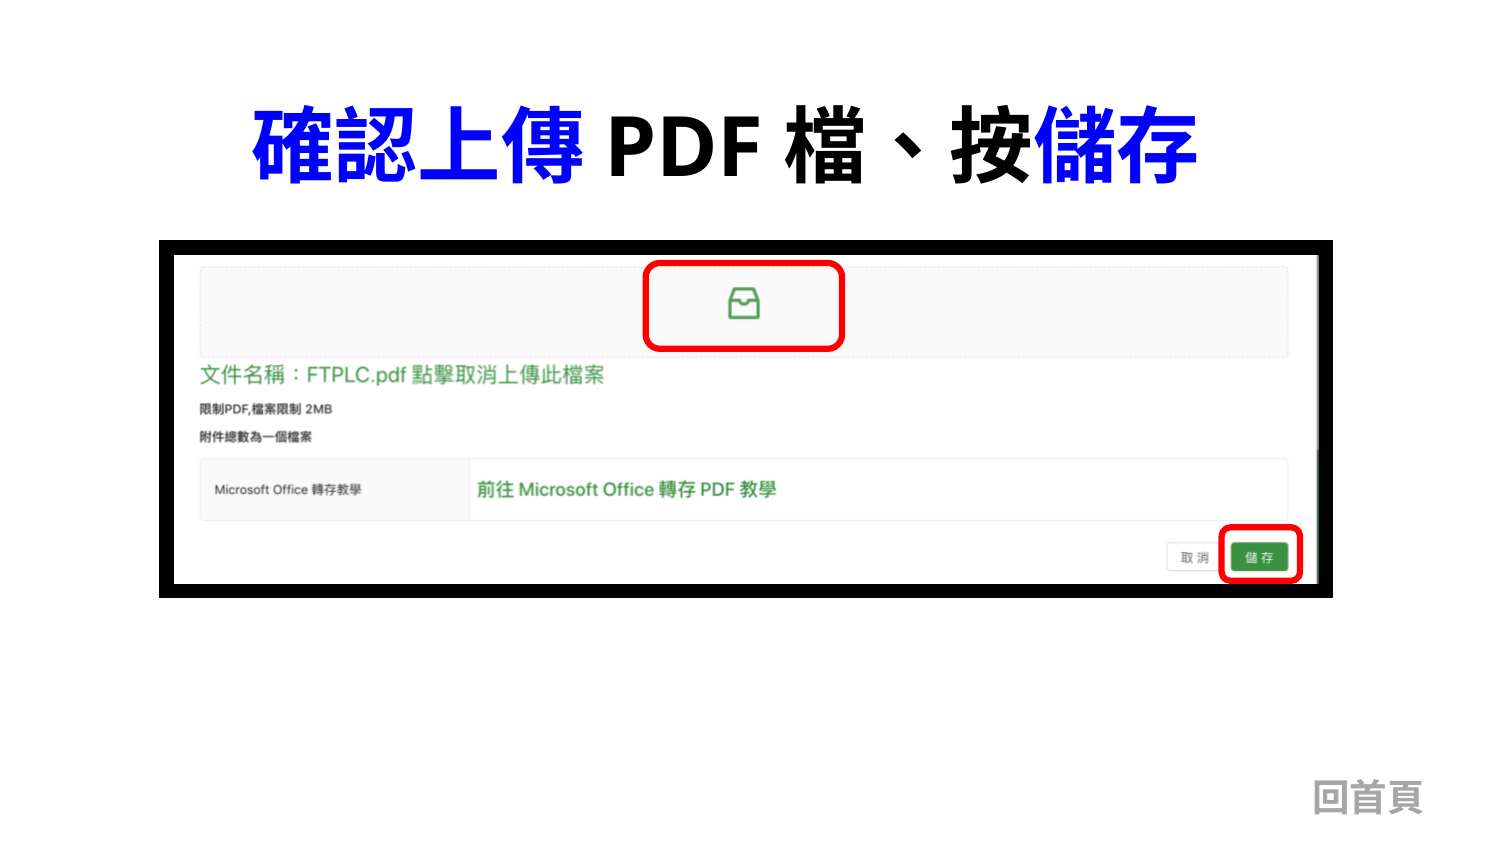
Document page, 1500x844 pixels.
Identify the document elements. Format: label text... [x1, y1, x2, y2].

title 確認上傳PDF檔、按儲存 [196, 85, 1255, 185]
picture [173, 254, 1319, 584]
picture [1225, 531, 1296, 577]
